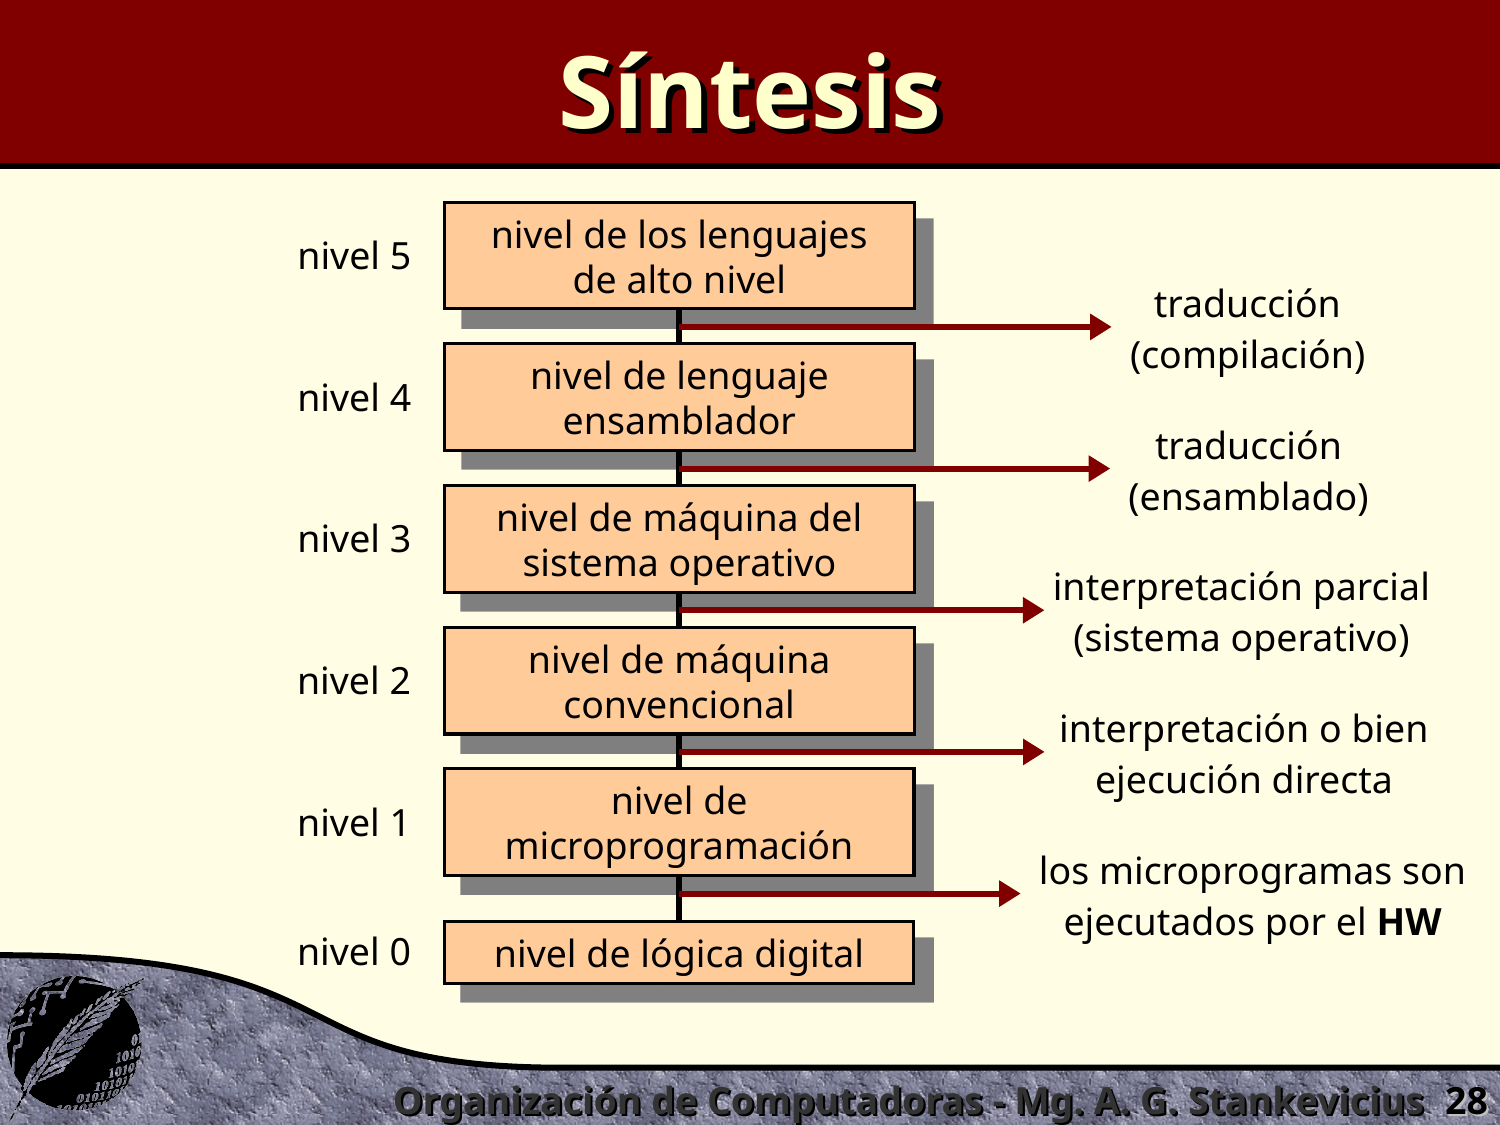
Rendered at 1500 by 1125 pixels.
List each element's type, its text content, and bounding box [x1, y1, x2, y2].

text_box nivel de máquina del sistema operativo [444, 485, 915, 593]
title Síntesis [15, 5, 1485, 160]
picture [0, 959, 1500, 1125]
text_box interpretación parcial (sistema operativo) [1038, 553, 1447, 674]
text_box nivel 1 [282, 788, 420, 857]
picture [1058, 1100, 1065, 1110]
picture [802, 1100, 806, 1110]
text_box los microprogramas son ejecutados por el HW [1024, 836, 1461, 957]
text_box nivel 3 [282, 505, 426, 573]
text_box nivel 5 [282, 221, 426, 290]
text_box nivel 2 [282, 647, 426, 715]
text_box traducción (ensamblado) [1113, 411, 1372, 532]
text_box interpretación o bien ejecución directa [1044, 695, 1441, 815]
text_box nivel de máquina convencional [444, 627, 915, 734]
text_box nivel de microprogramación [444, 768, 914, 876]
text_box nivel de lógica digital [444, 921, 914, 984]
text_box traducción (compilación) [1115, 270, 1370, 390]
text_box nivel de lenguaje ensamblador [444, 343, 915, 451]
text_box nivel de los lenguajes de alto nivel [444, 202, 915, 309]
text_box nivel 0 [282, 918, 426, 986]
text_box nivel 4 [282, 363, 426, 431]
picture [448, 1100, 455, 1110]
